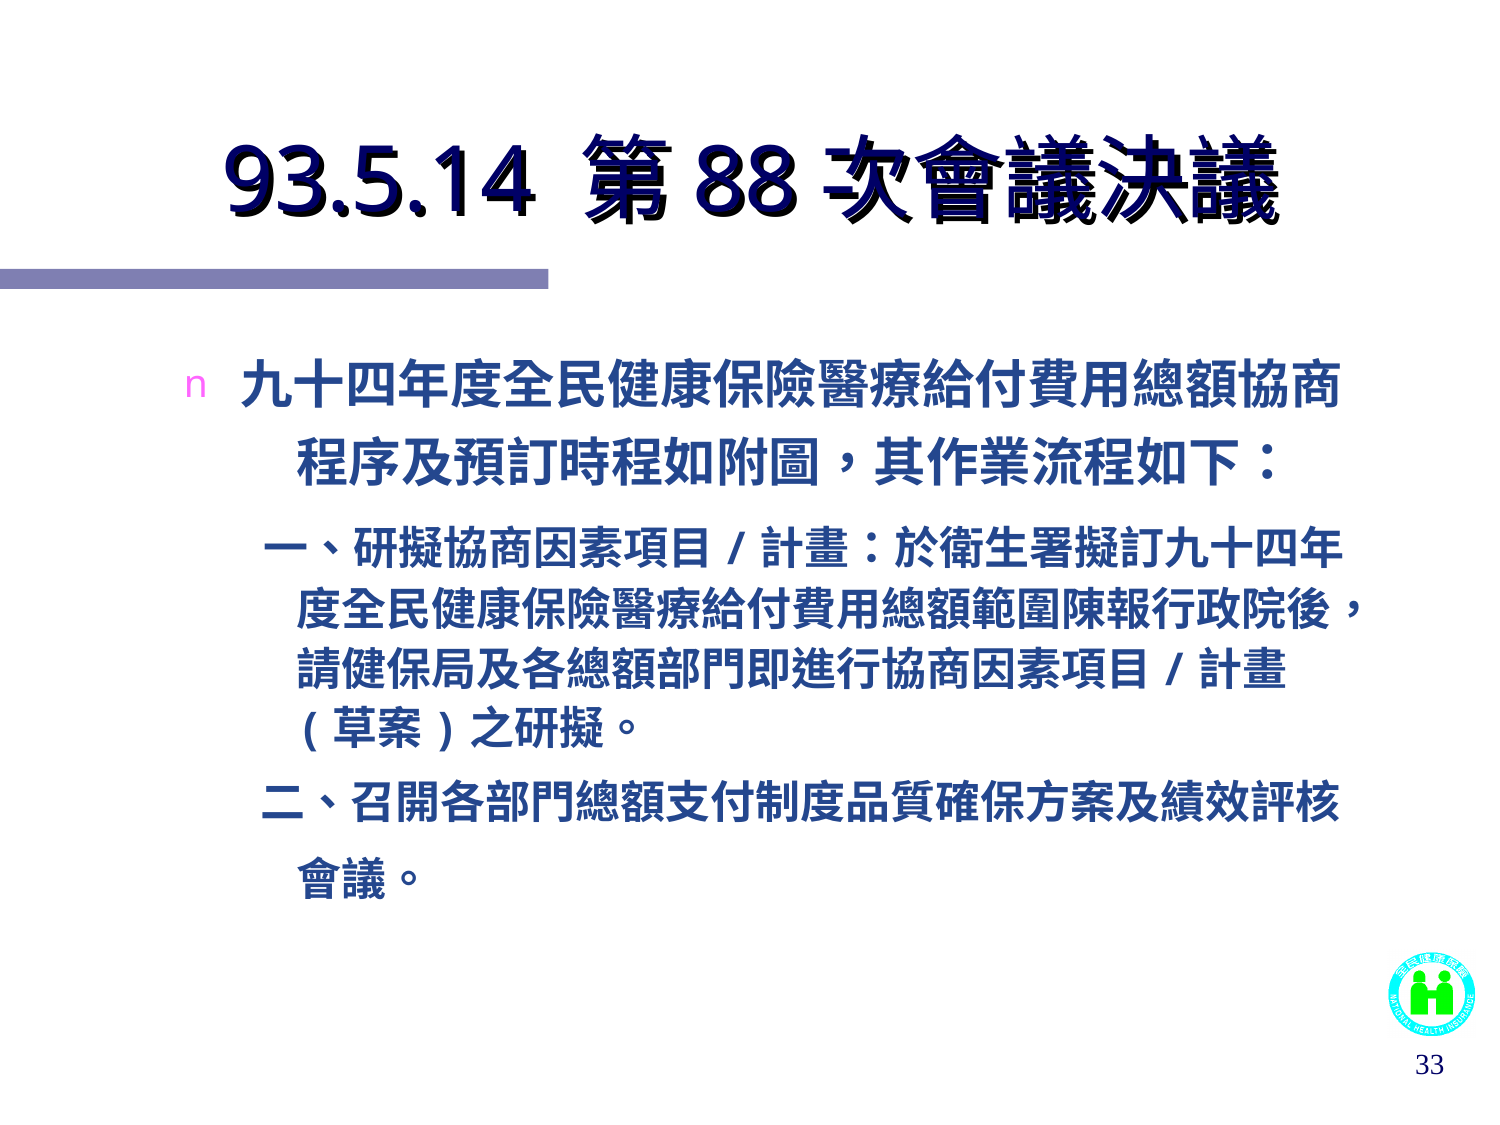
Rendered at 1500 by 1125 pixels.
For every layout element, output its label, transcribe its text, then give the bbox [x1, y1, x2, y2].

title 93.5.14 第88次會議決議 [112, 50, 1388, 238]
text_box [1400, 1037, 1476, 1125]
list 九十四年度全民健康保險醫療給付費用總額協商程序及預訂時程如附圖，其作業流程如下： 一、研擬協商因素項目/計畫：於衛生署擬訂九十四年度全民健康保險醫療給付費用總額範圍陳報行政院後，請健保局及各總額部門即進行協商因素項目/計畫(草案)之研擬。 二、召開各部門總額支付制度品質確保方案及績效評核會議。 [112, 337, 1375, 1000]
